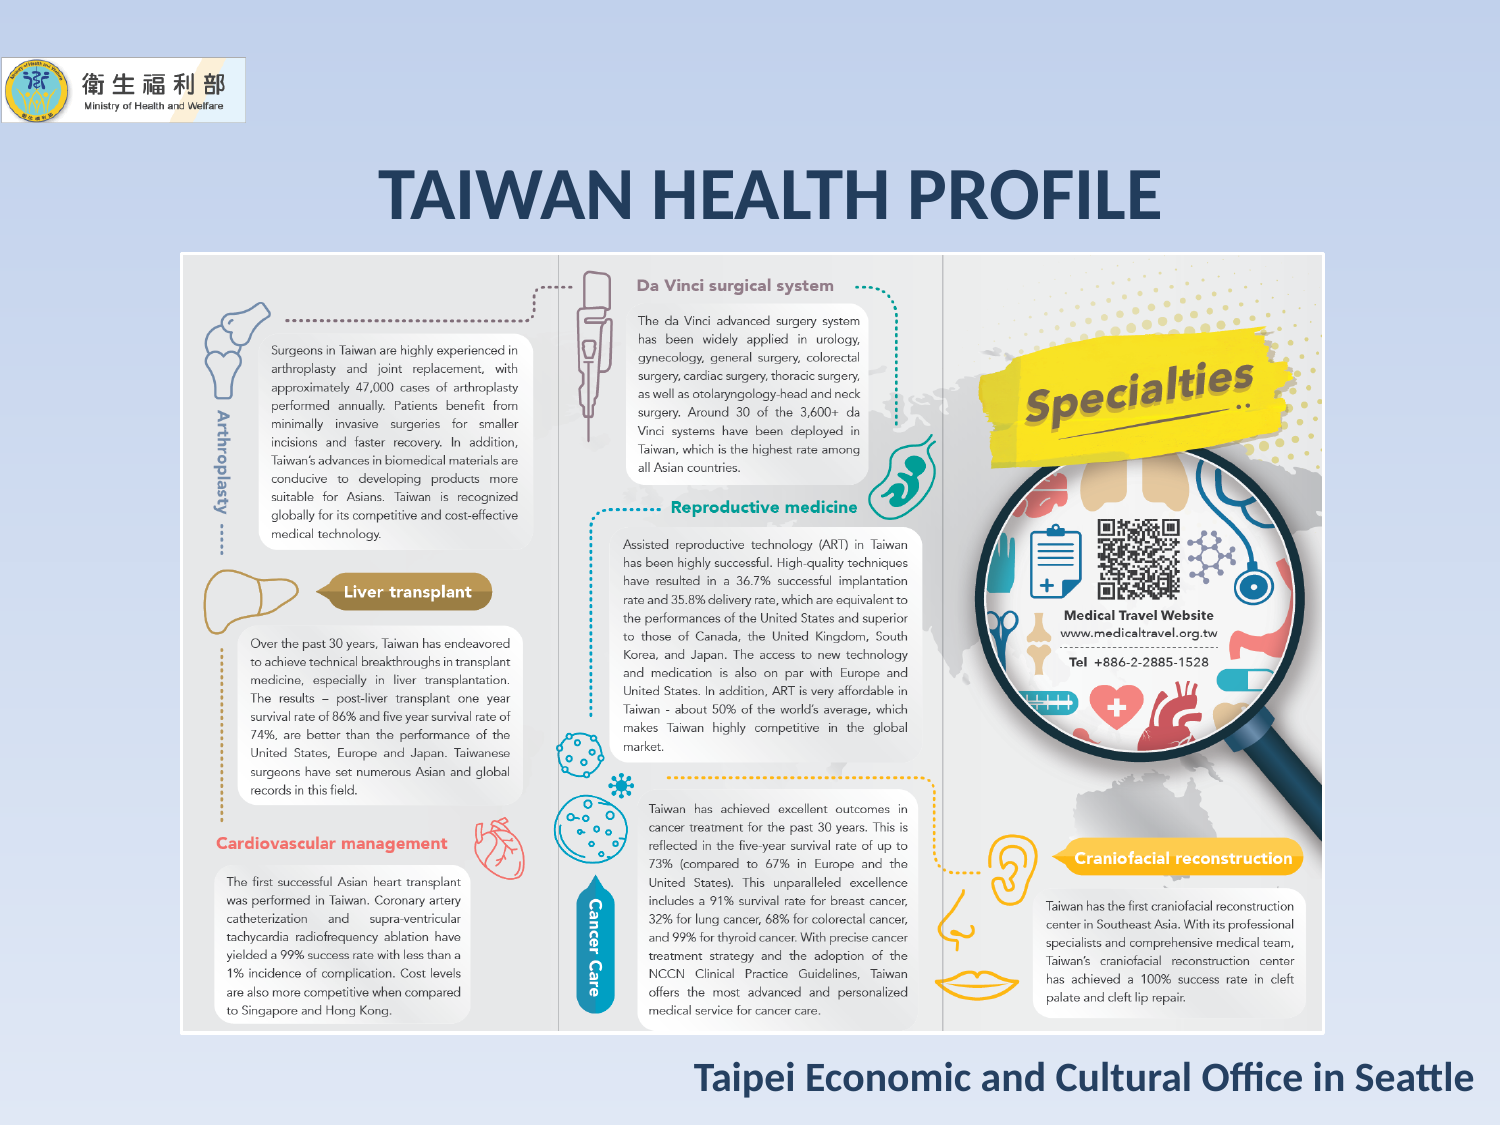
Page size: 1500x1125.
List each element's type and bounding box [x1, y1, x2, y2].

picture [1, 57, 246, 123]
picture [183, 255, 1322, 1032]
